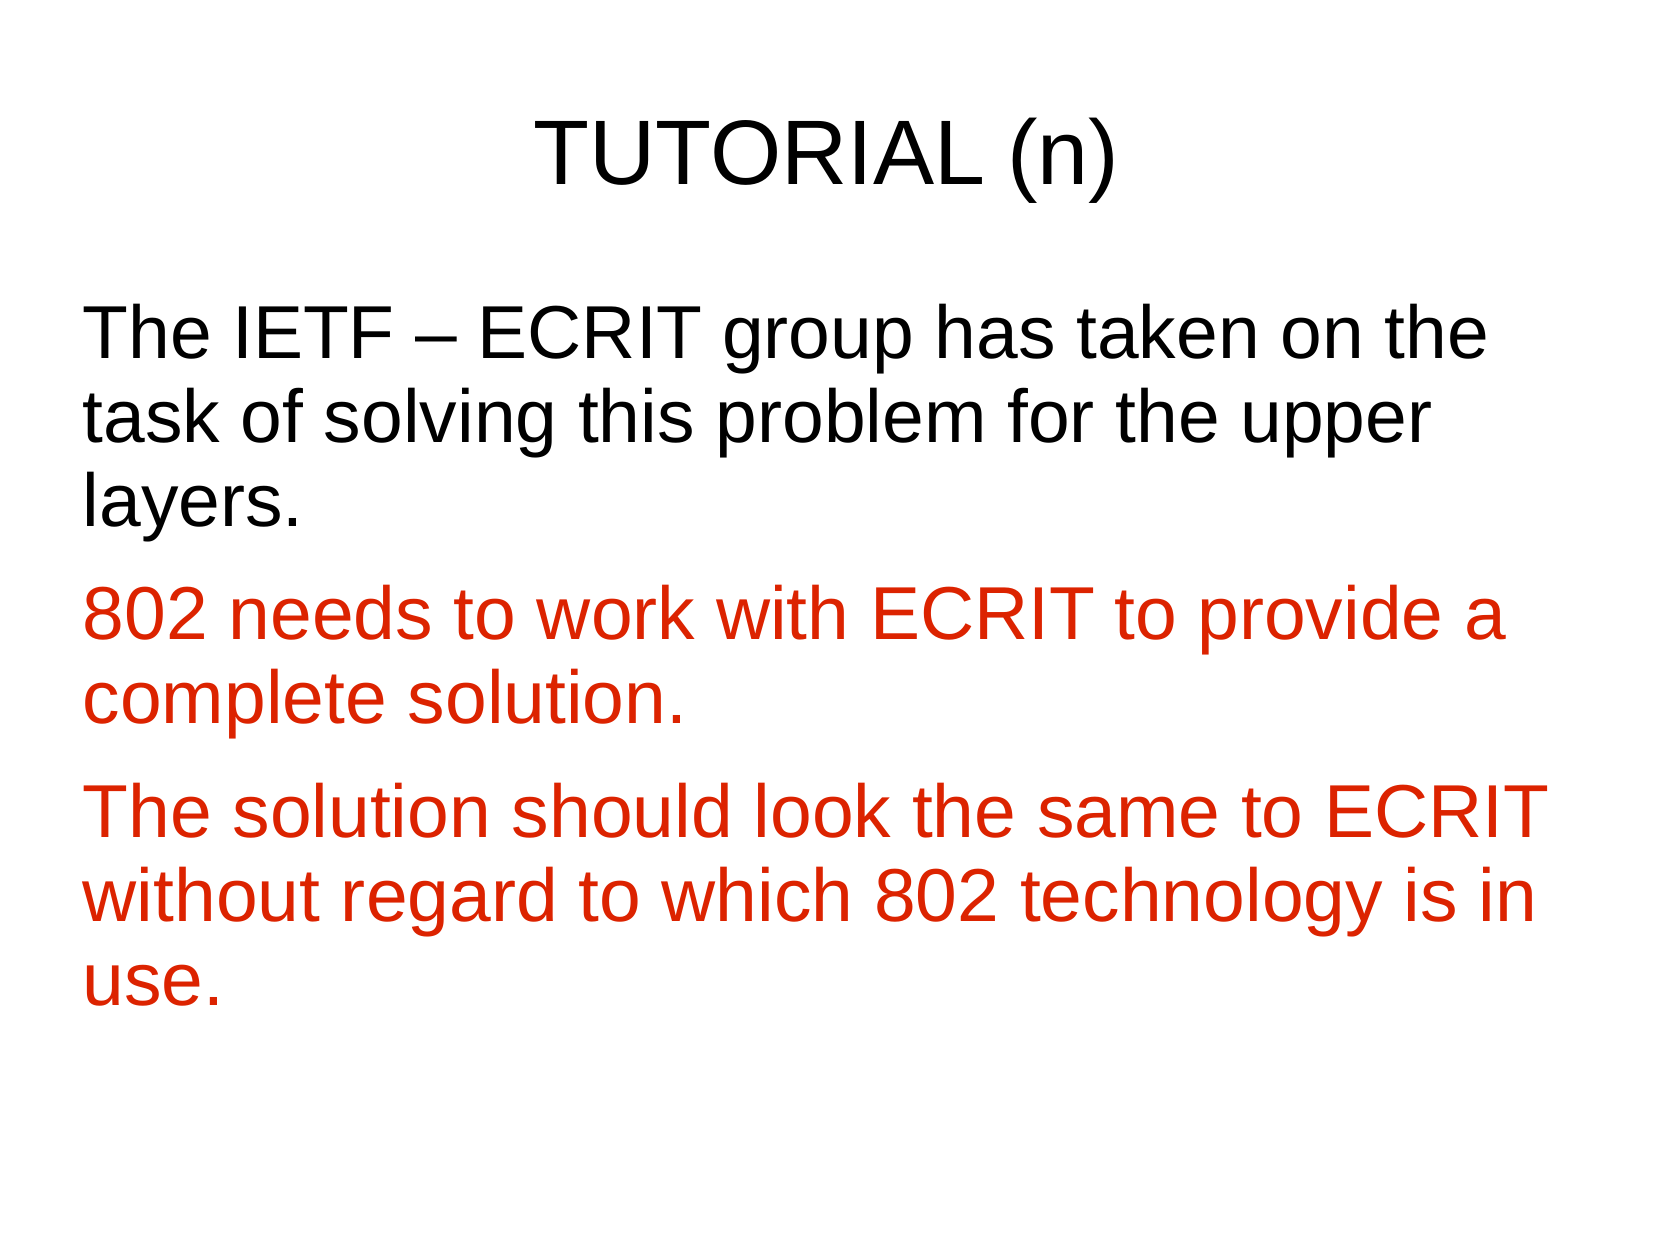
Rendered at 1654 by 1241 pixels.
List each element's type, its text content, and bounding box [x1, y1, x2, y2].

list The IETF – ECRIT group has taken on the task of solving this problem for the upper layers. 802 needs to work with ECRIT to provide a complete solution. The solution should look the same to ECRIT without regard to which 802 technology is in use. [82, 290, 1571, 1094]
title TUTORIAL (n) [82, 56, 1571, 250]
